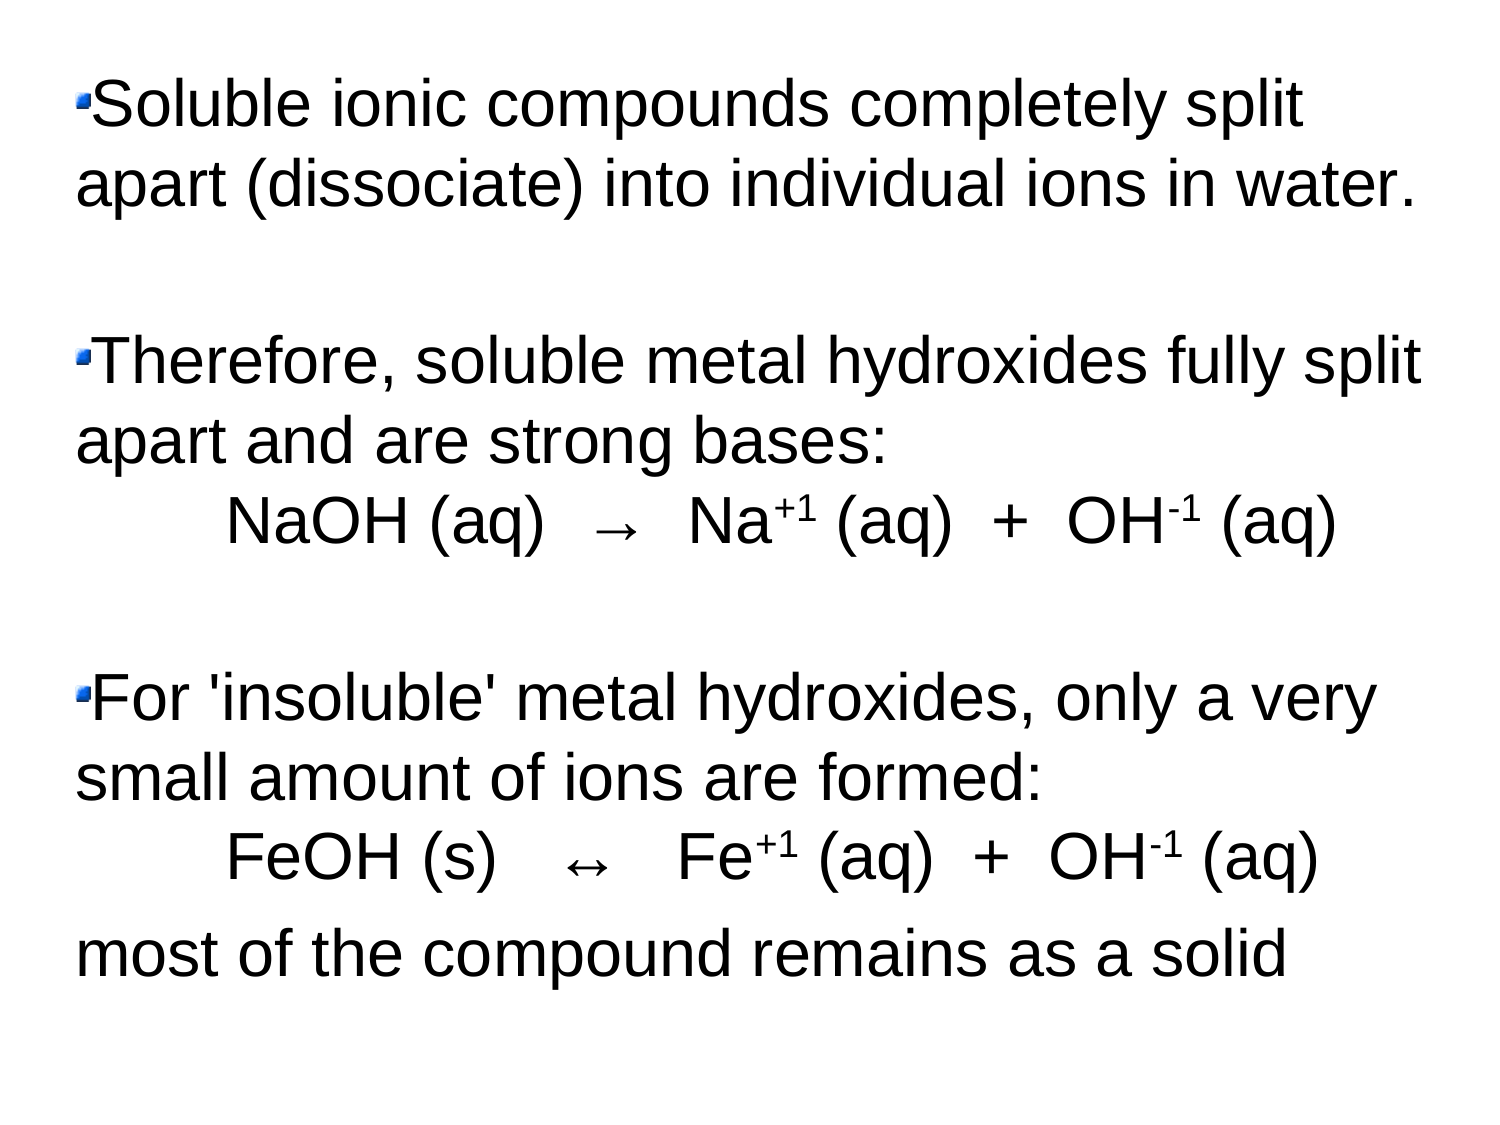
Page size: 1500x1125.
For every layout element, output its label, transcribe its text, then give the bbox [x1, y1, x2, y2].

subtitle Soluble ionic compounds completely split apart (dissociate) into individual ions in water. Therefore, soluble metal hydroxides fully split apart and are strong bases: NaOH (aq) → Na+1 (aq) + OH-1 (aq) For 'insoluble' metal hydroxides, only a very small amount of ions are formed: FeOH (s) ↔ Fe+1 (aq) + OH-1 (aq) most of the compound remains as a solid [75, 45, 1426, 1005]
